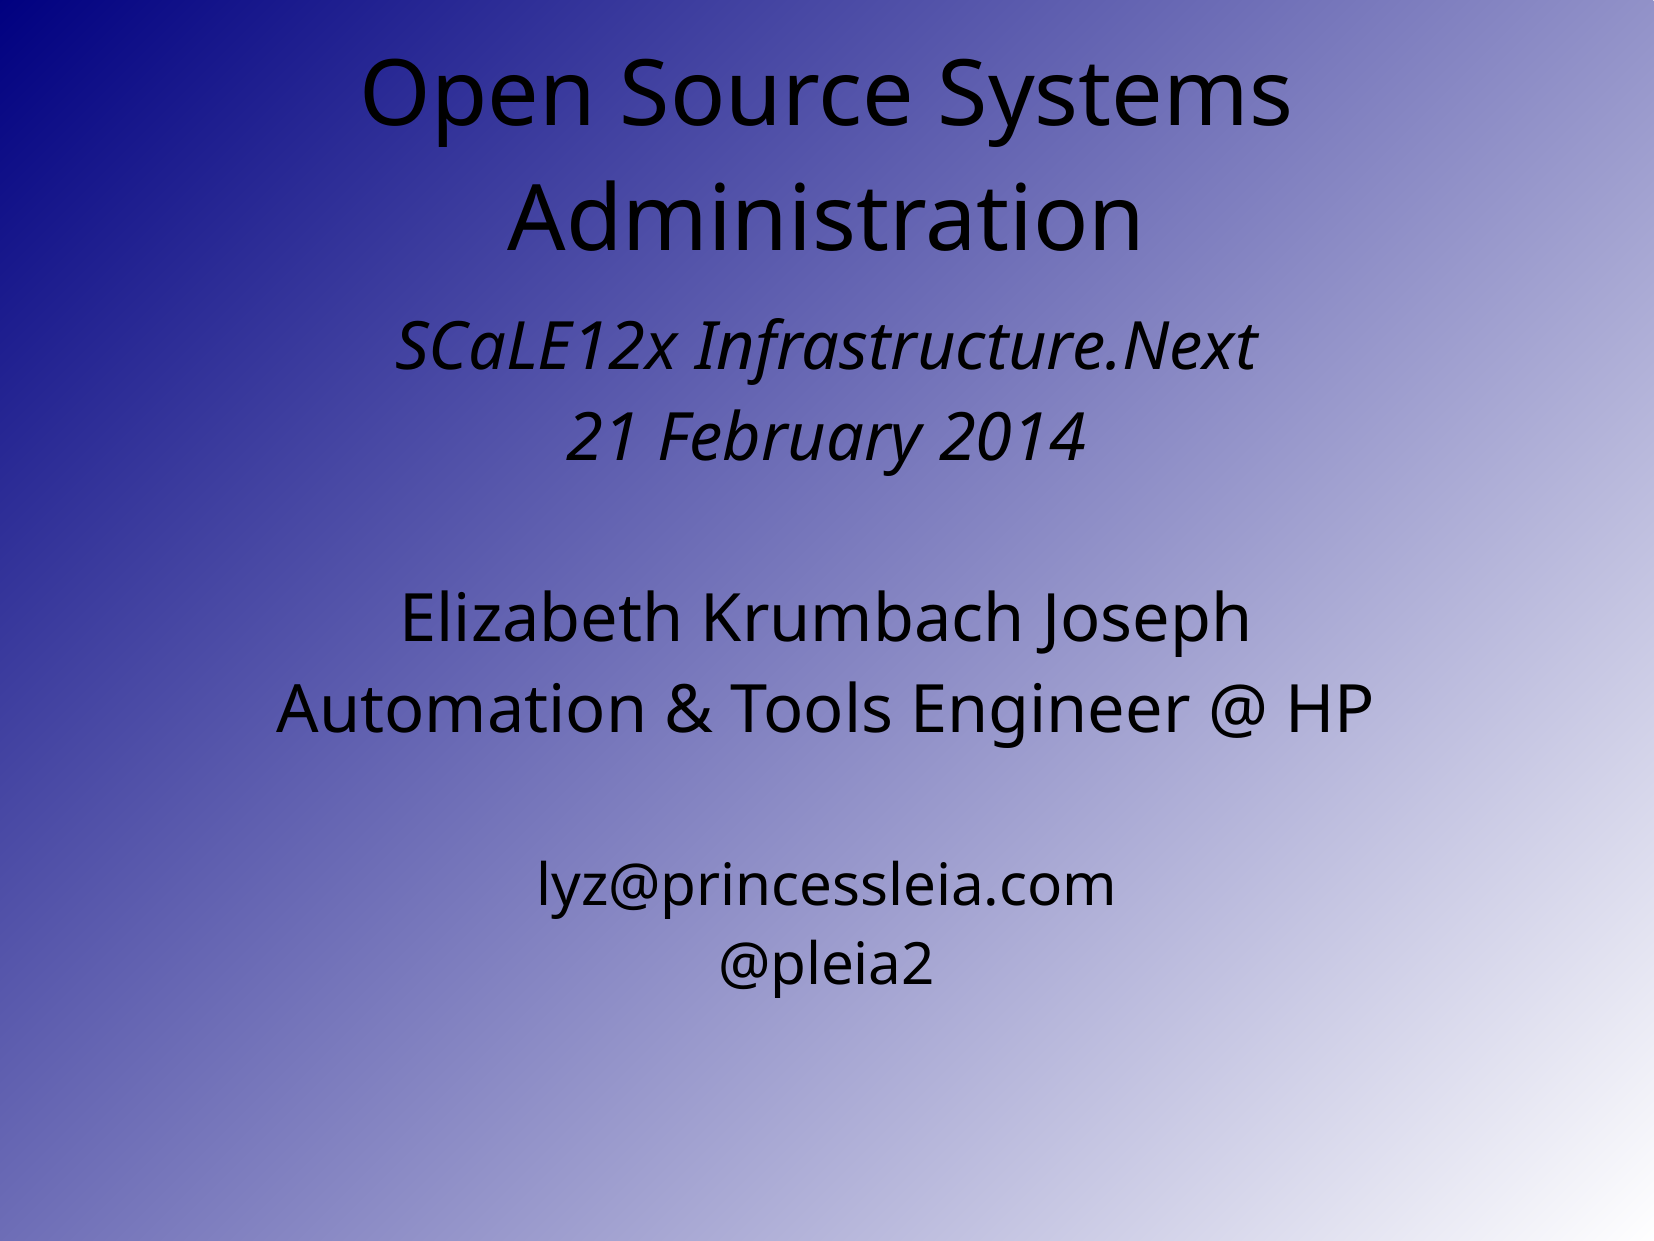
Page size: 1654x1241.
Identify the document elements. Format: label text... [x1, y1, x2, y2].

title Open Source Systems Administration [82, 49, 1571, 257]
subtitle SCaLE12x Infrastructure.Next 21 February 2014 Elizabeth Krumbach Joseph Automation & Tools Engineer @ HP lyz@princessleia.com @pleia2 [82, 290, 1571, 1010]
